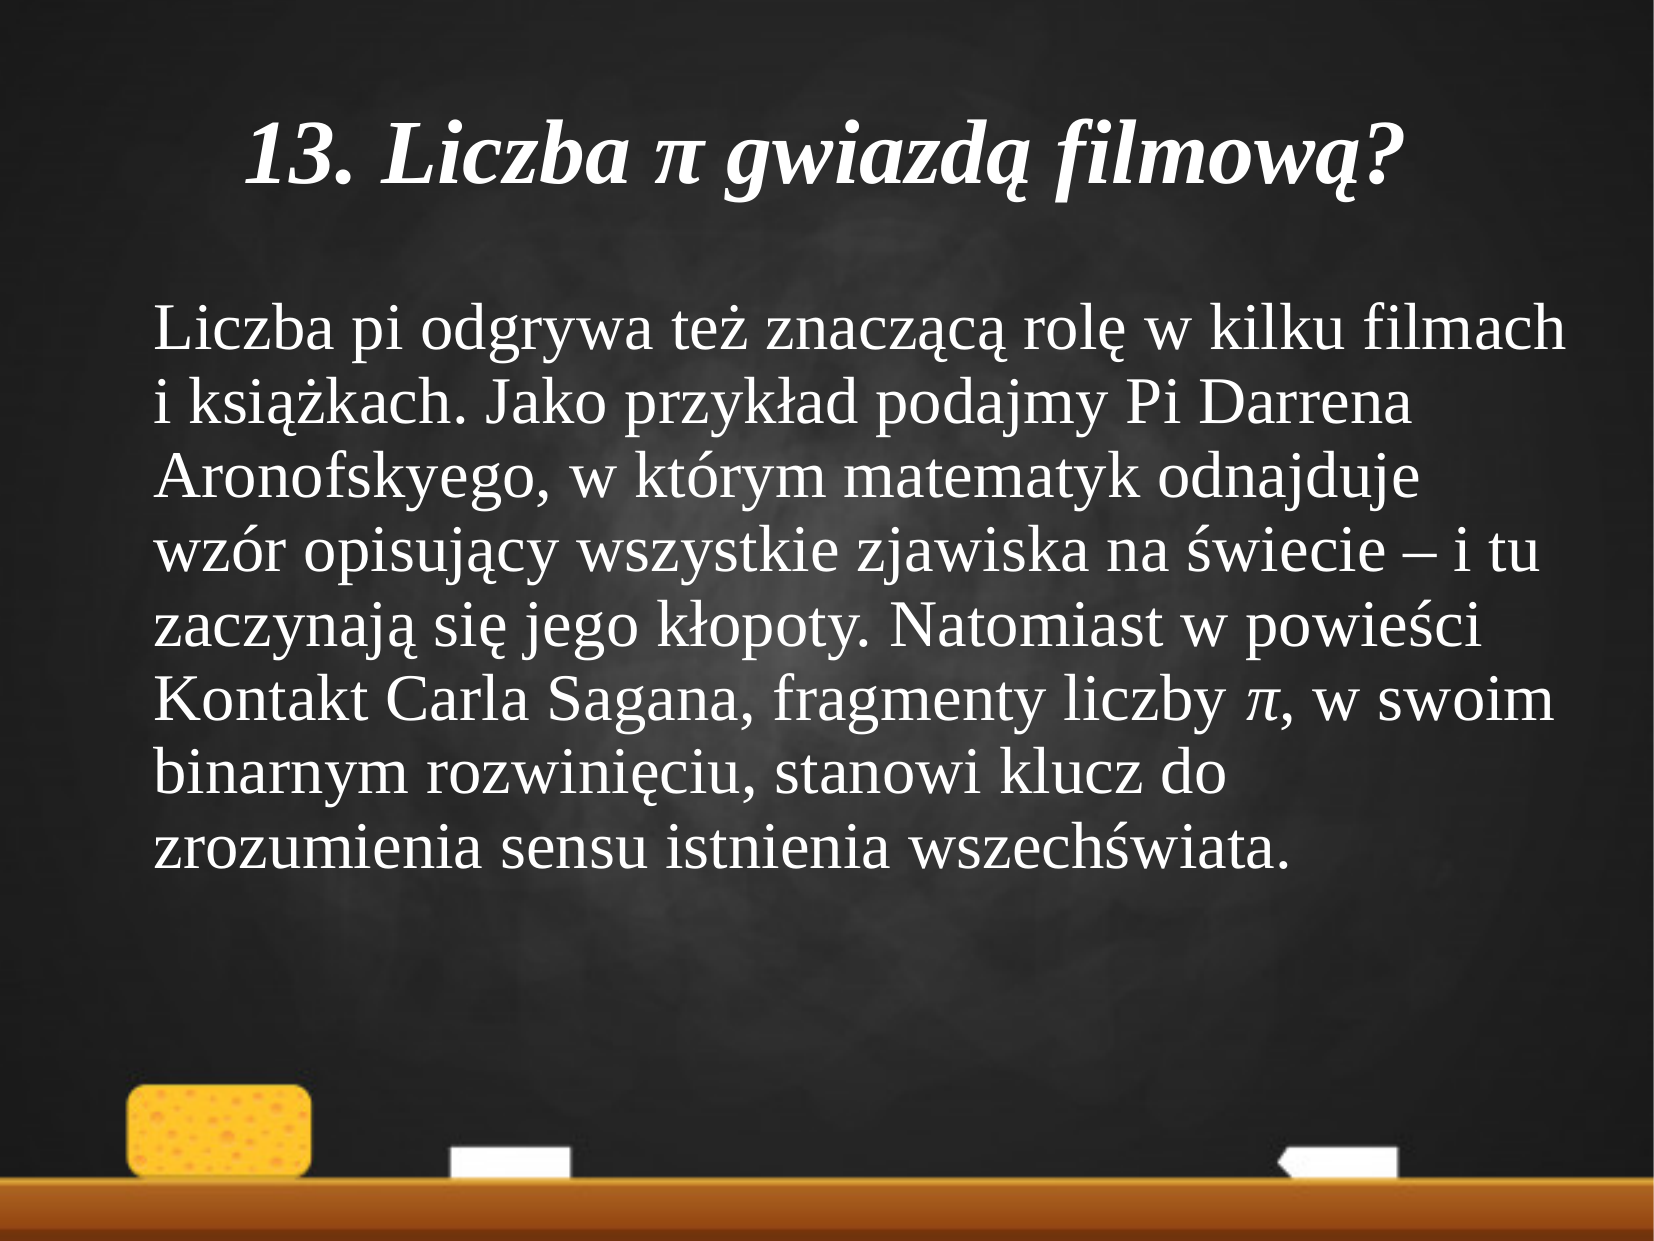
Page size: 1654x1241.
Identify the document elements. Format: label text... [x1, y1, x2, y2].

list Liczba pi odgrywa też znaczącą rolę w kilku filmach i książkach. Jako przykład podajmy Pi Darrena Aronofskyego, w którym matematyk odnajduje wzór opisujący wszystkie zjawiska na świecie – i tu zaczynają się jego kłopoty. Natomiast w powieści Kontakt Carla Sagana, fragmenty liczby π, w swoim binarnym rozwinięciu, stanowi klucz do zrozumienia sensu istnienia wszechświata. [82, 290, 1571, 1109]
picture [0, 0, 1654, 1241]
title 13. Liczba π gwiazdą filmową? [82, 49, 1571, 257]
